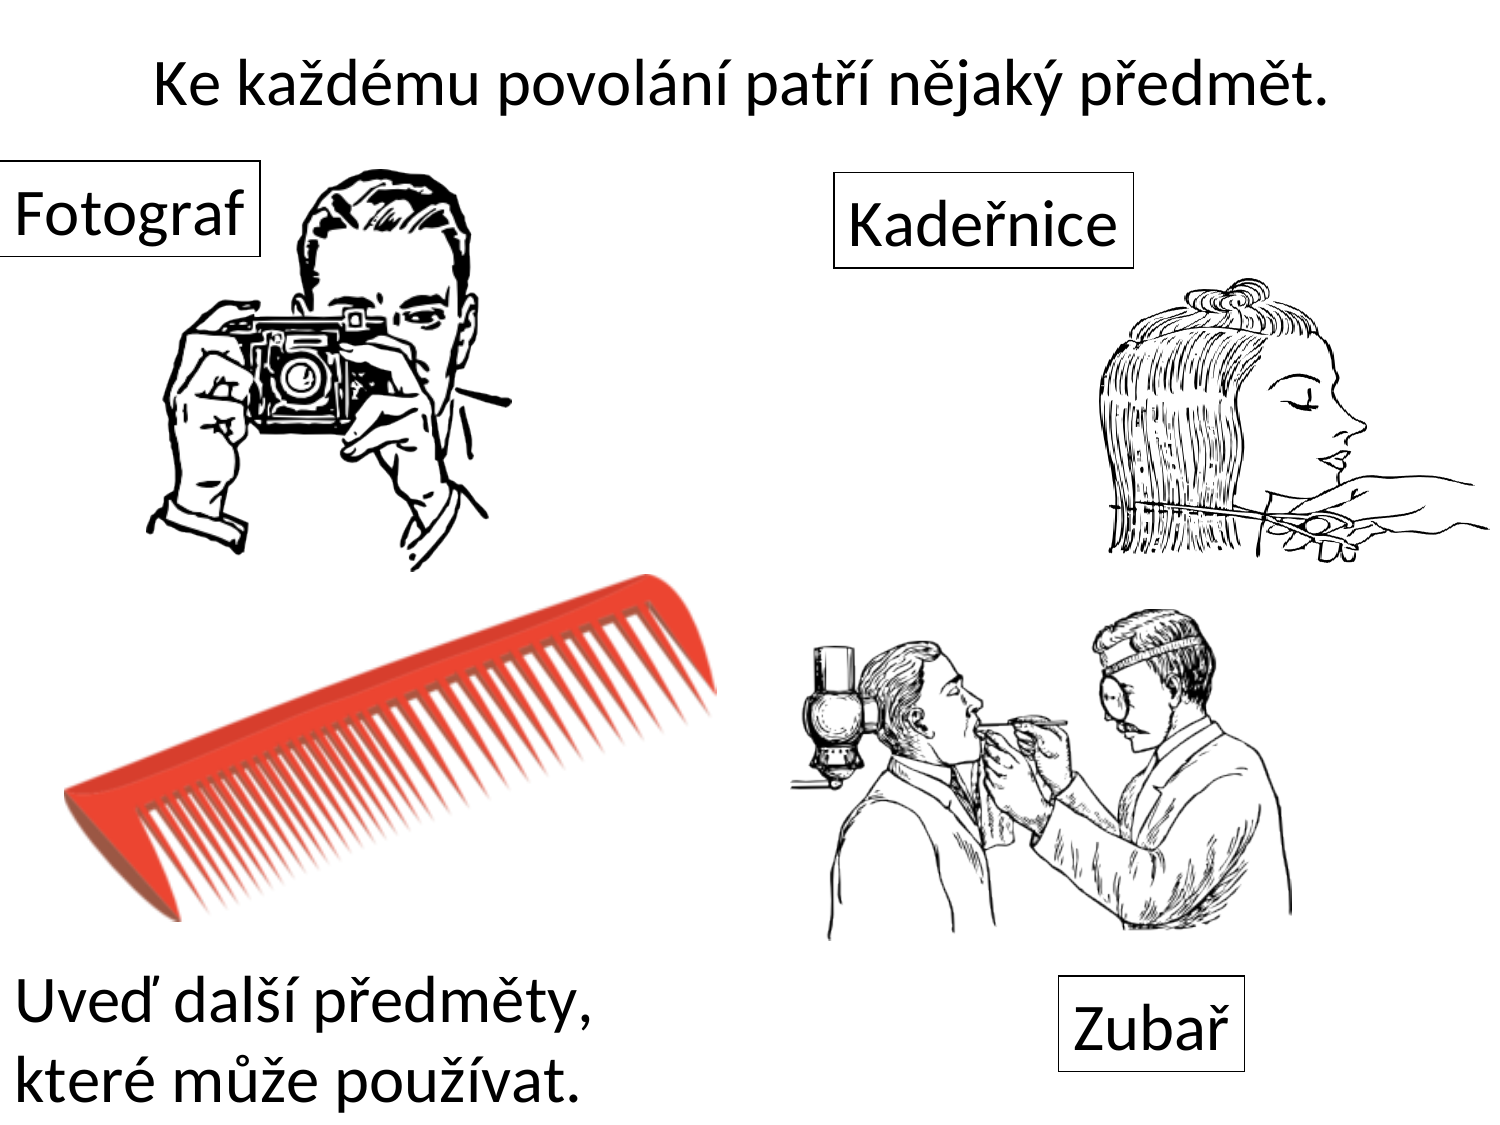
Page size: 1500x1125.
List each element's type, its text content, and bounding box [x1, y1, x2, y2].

picture [64, 574, 717, 922]
text_box Uveď další předměty, které může používat. [0, 948, 610, 1124]
picture [790, 609, 1292, 941]
picture [1099, 278, 1490, 563]
text_box Ke každému povolání patří nějaký předmět. [139, 30, 1347, 127]
text_box Fotograf [0, 160, 260, 257]
text_box Zubař [1058, 976, 1245, 1072]
picture [146, 169, 512, 572]
text_box Kadeřnice [833, 172, 1134, 269]
